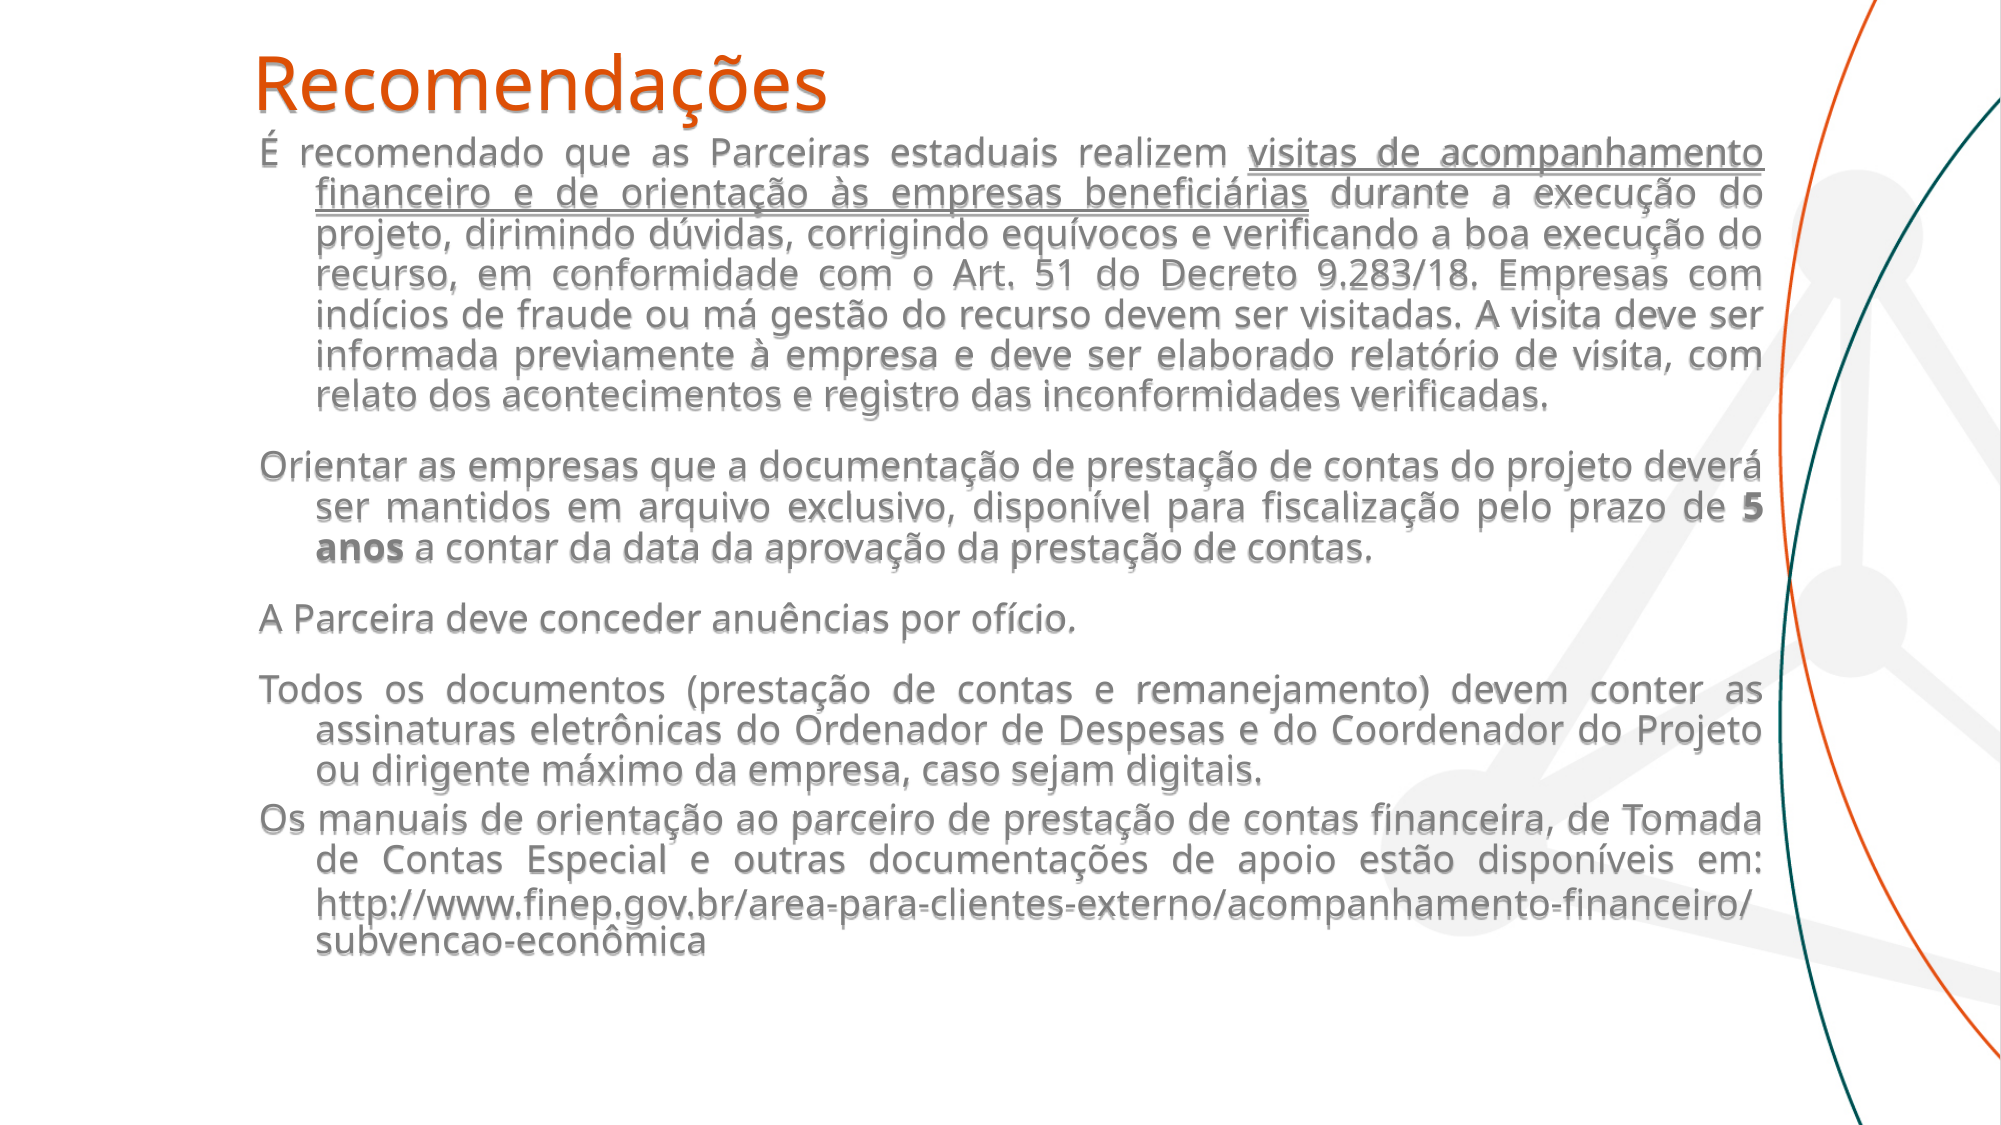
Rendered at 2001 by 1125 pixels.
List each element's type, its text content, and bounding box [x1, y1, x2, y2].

text_box Recomendações [237, 27, 1250, 138]
text_box É recomendado que as Parceiras estaduais realizem visitas de acompanhamento financeiro e de orientação às empresas beneficiárias durante a execução do projeto, dirimindo dúvidas, corrigindo equívocos e verificando a boa execução do recurso, em conformidade com o Art. 51 do Decreto 9.283/18. Empresas com indícios de fraude ou má gestão do recurso devem ser visitadas. A visita deve ser informada previamente à empresa e deve ser elaborado relatório de visita, com relato dos acontecimentos e registro das inconformidades verificadas. Orientar as empresas que a documentação de prestação de contas do projeto deverá ser mantidos em arquivo exclusivo, disponível para fiscalização pelo prazo de 5 anos a contar da data da aprovação da prestação de contas. A Parceira deve conceder anuências por ofício. Todos os documentos (prestação de contas e remanejamento) devem conter as assinaturas eletrônicas do Ordenador de Despesas e do Coordenador do Projeto ou dirigente máximo da empresa, caso sejam digitais. Os manuais de orientação ao parceiro de prestação de contas financeira, de Tomada de Contas Especial e outras documentações de apoio estão disponíveis em: http://www.finep.gov.br/area-para-clientes-externo/acompanhamento-financeiro/subvencao-econômica [244, 125, 1780, 988]
